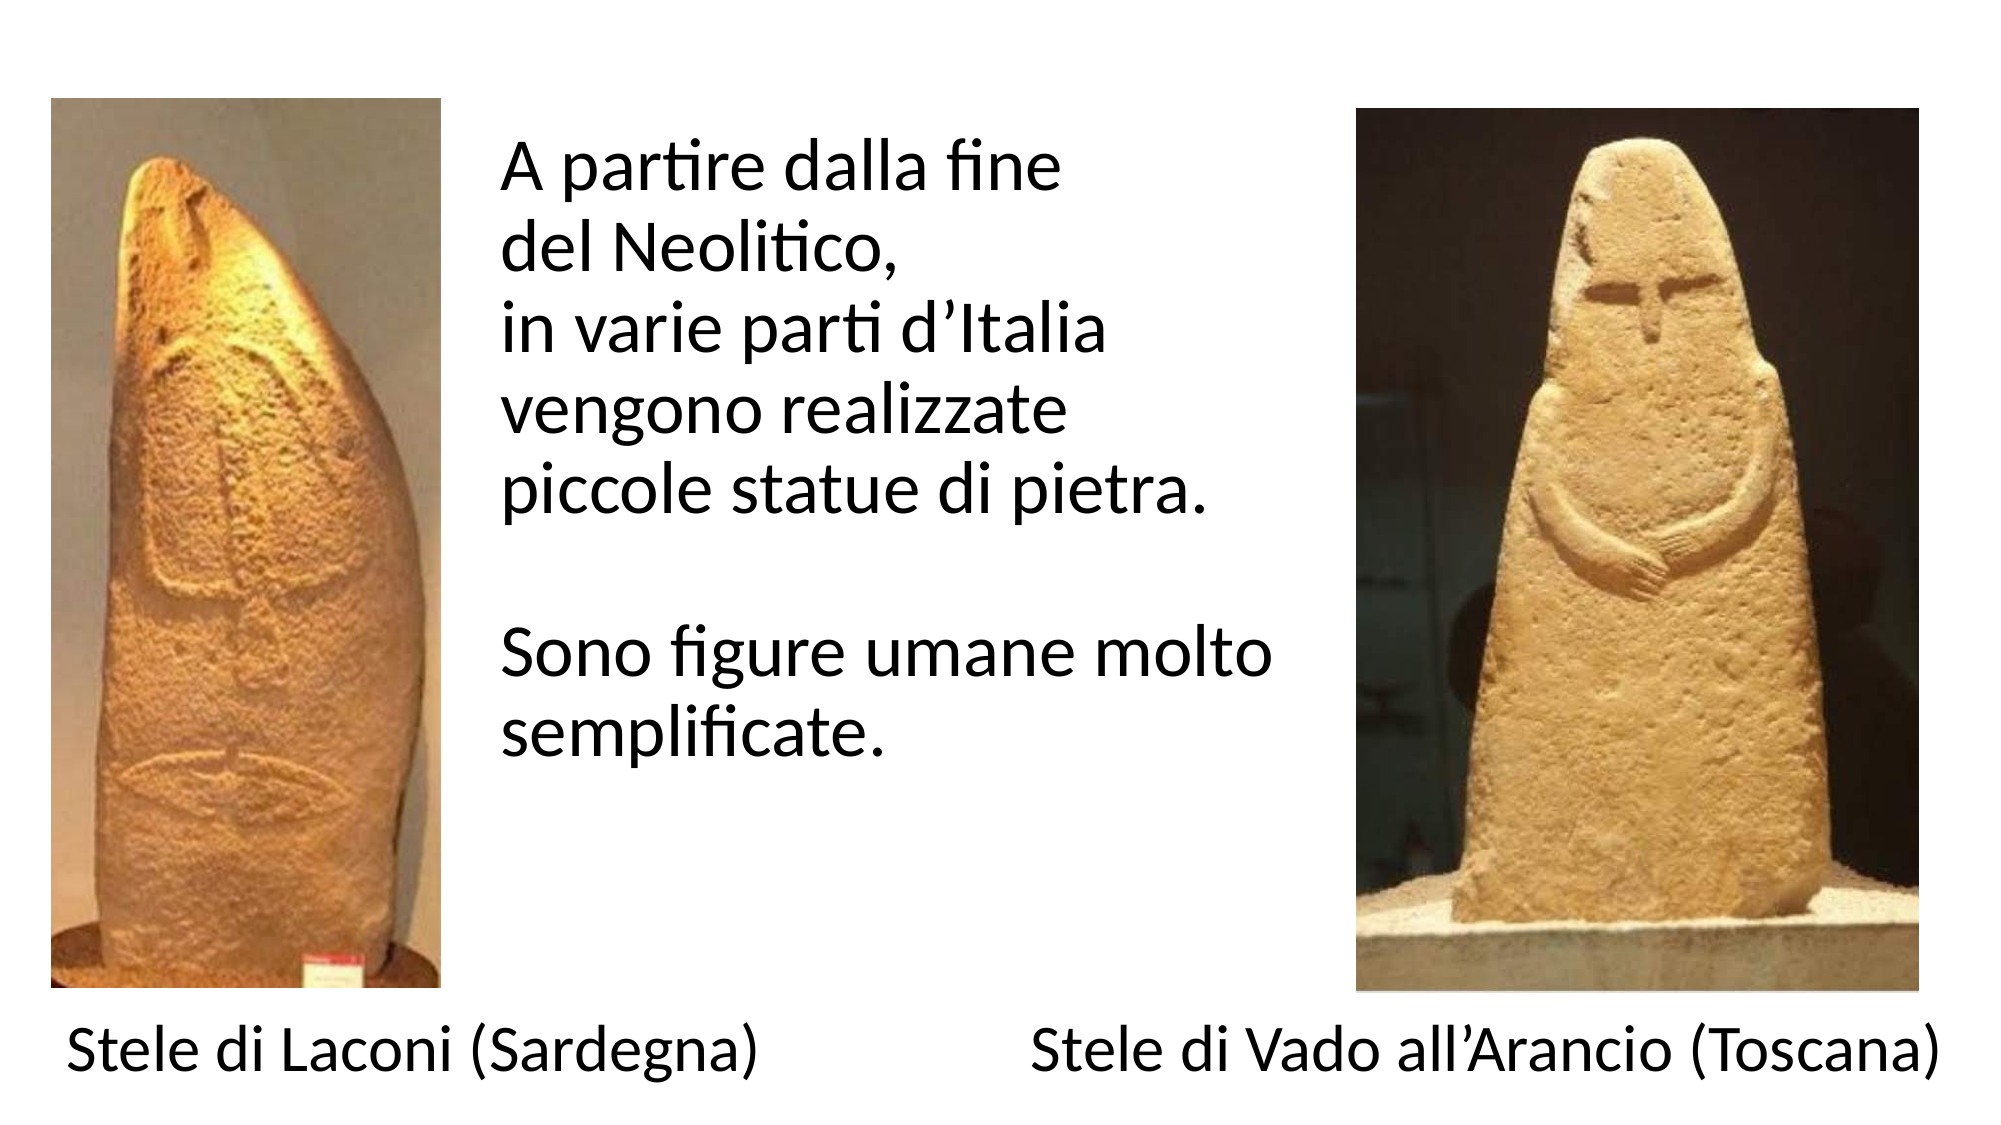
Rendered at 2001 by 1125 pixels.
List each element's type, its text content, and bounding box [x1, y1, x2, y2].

picture [51, 98, 441, 988]
picture [1356, 108, 1919, 998]
title A partire dalla fine del Neolitico, in varie parti d’Italia vengono realizzate piccole statue di pietra. Sono figure umane molto semplificate. [485, 118, 1319, 788]
list Stele di Laconi (Sardegna) Stele di Vado all’Arancio (Toscana) [51, 1006, 1972, 1125]
